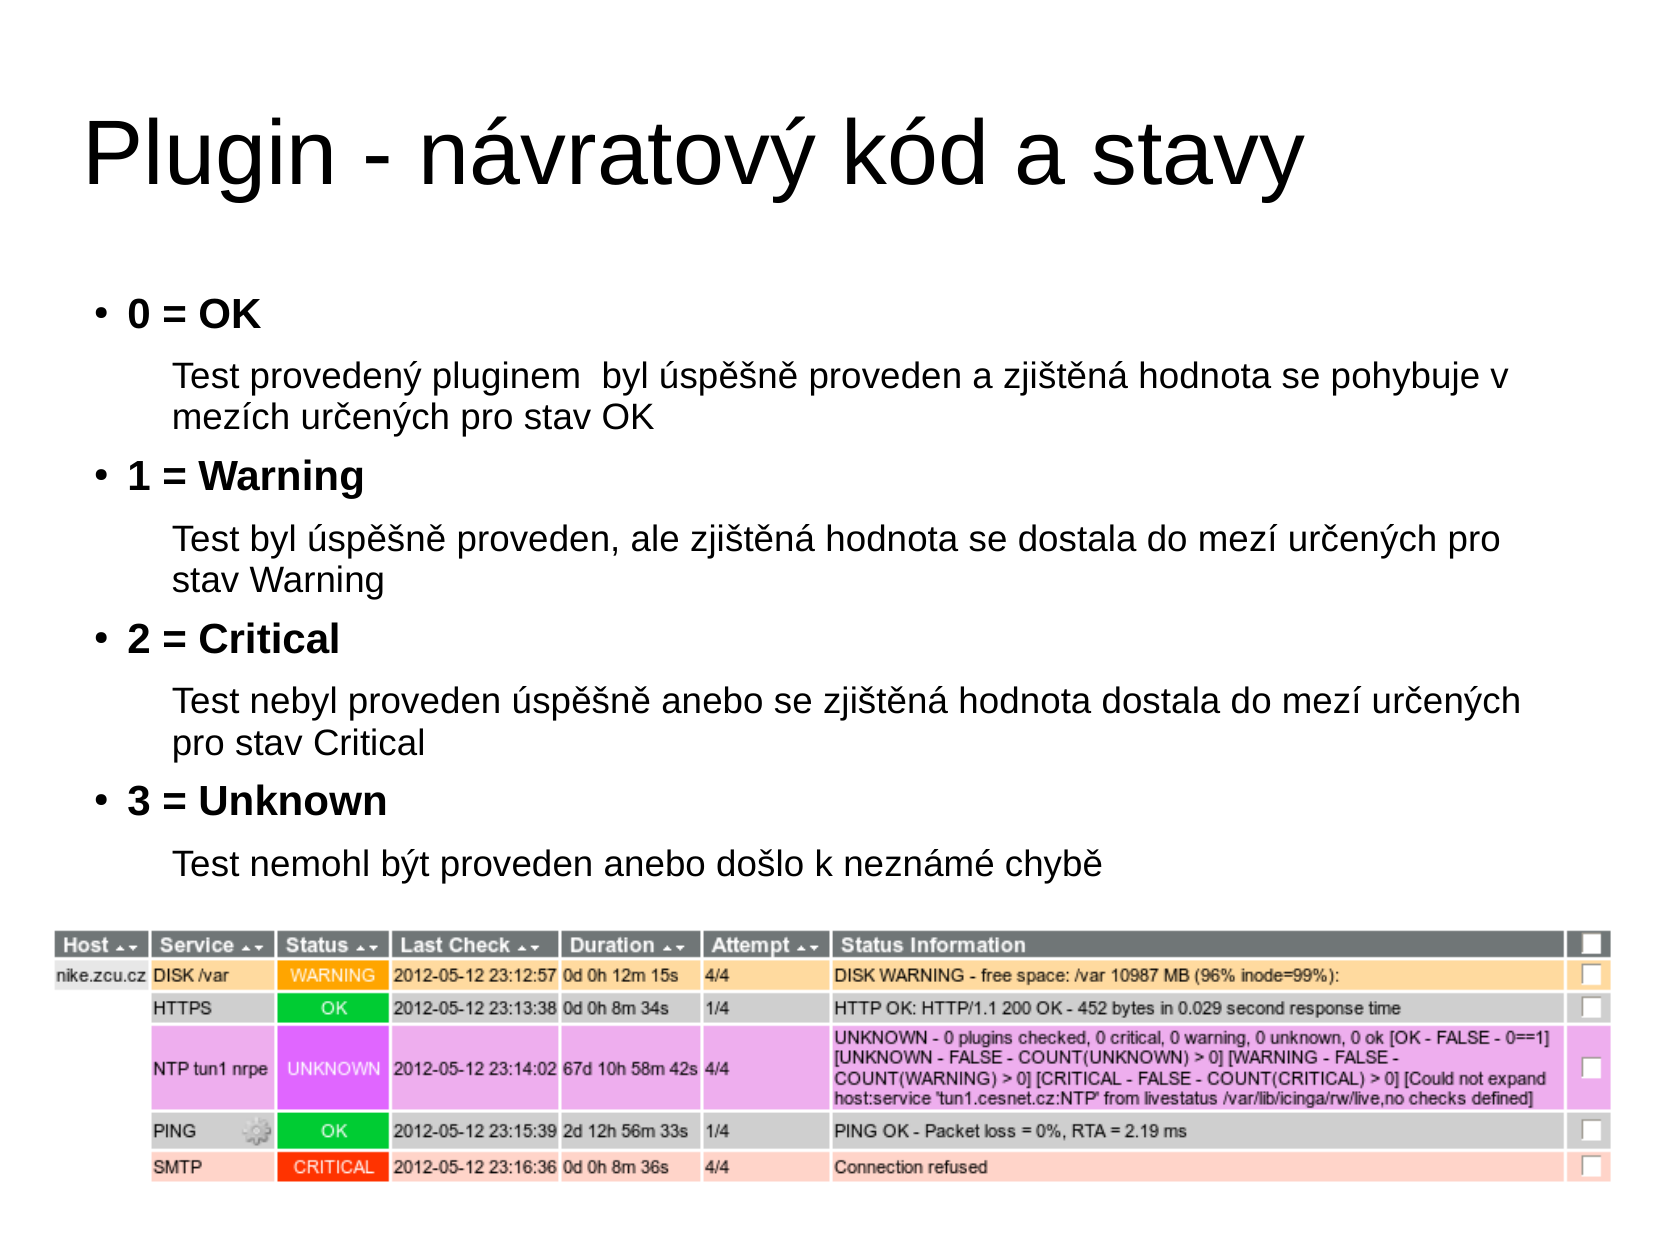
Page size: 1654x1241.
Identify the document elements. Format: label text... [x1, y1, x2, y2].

picture [47, 923, 1619, 1190]
title Plugin - návratový kód a stavy [82, 68, 1571, 237]
list 0 = OK Test provedený pluginem byl úspěšně proveden a zjištěná hodnota se pohybuje v mezích určených pro stav OK 1 = Warning Test byl úspěšně proveden, ale zjištěná hodnota se dostala do mezí určených pro stav Warning 2 = Critical Test nebyl proveden úspěšně anebo se zjištěná hodnota dostala do mezí určených pro stav Critical 3 = Unknown Test nemohl být proveden anebo došlo k neznámé chybě [82, 290, 1571, 886]
